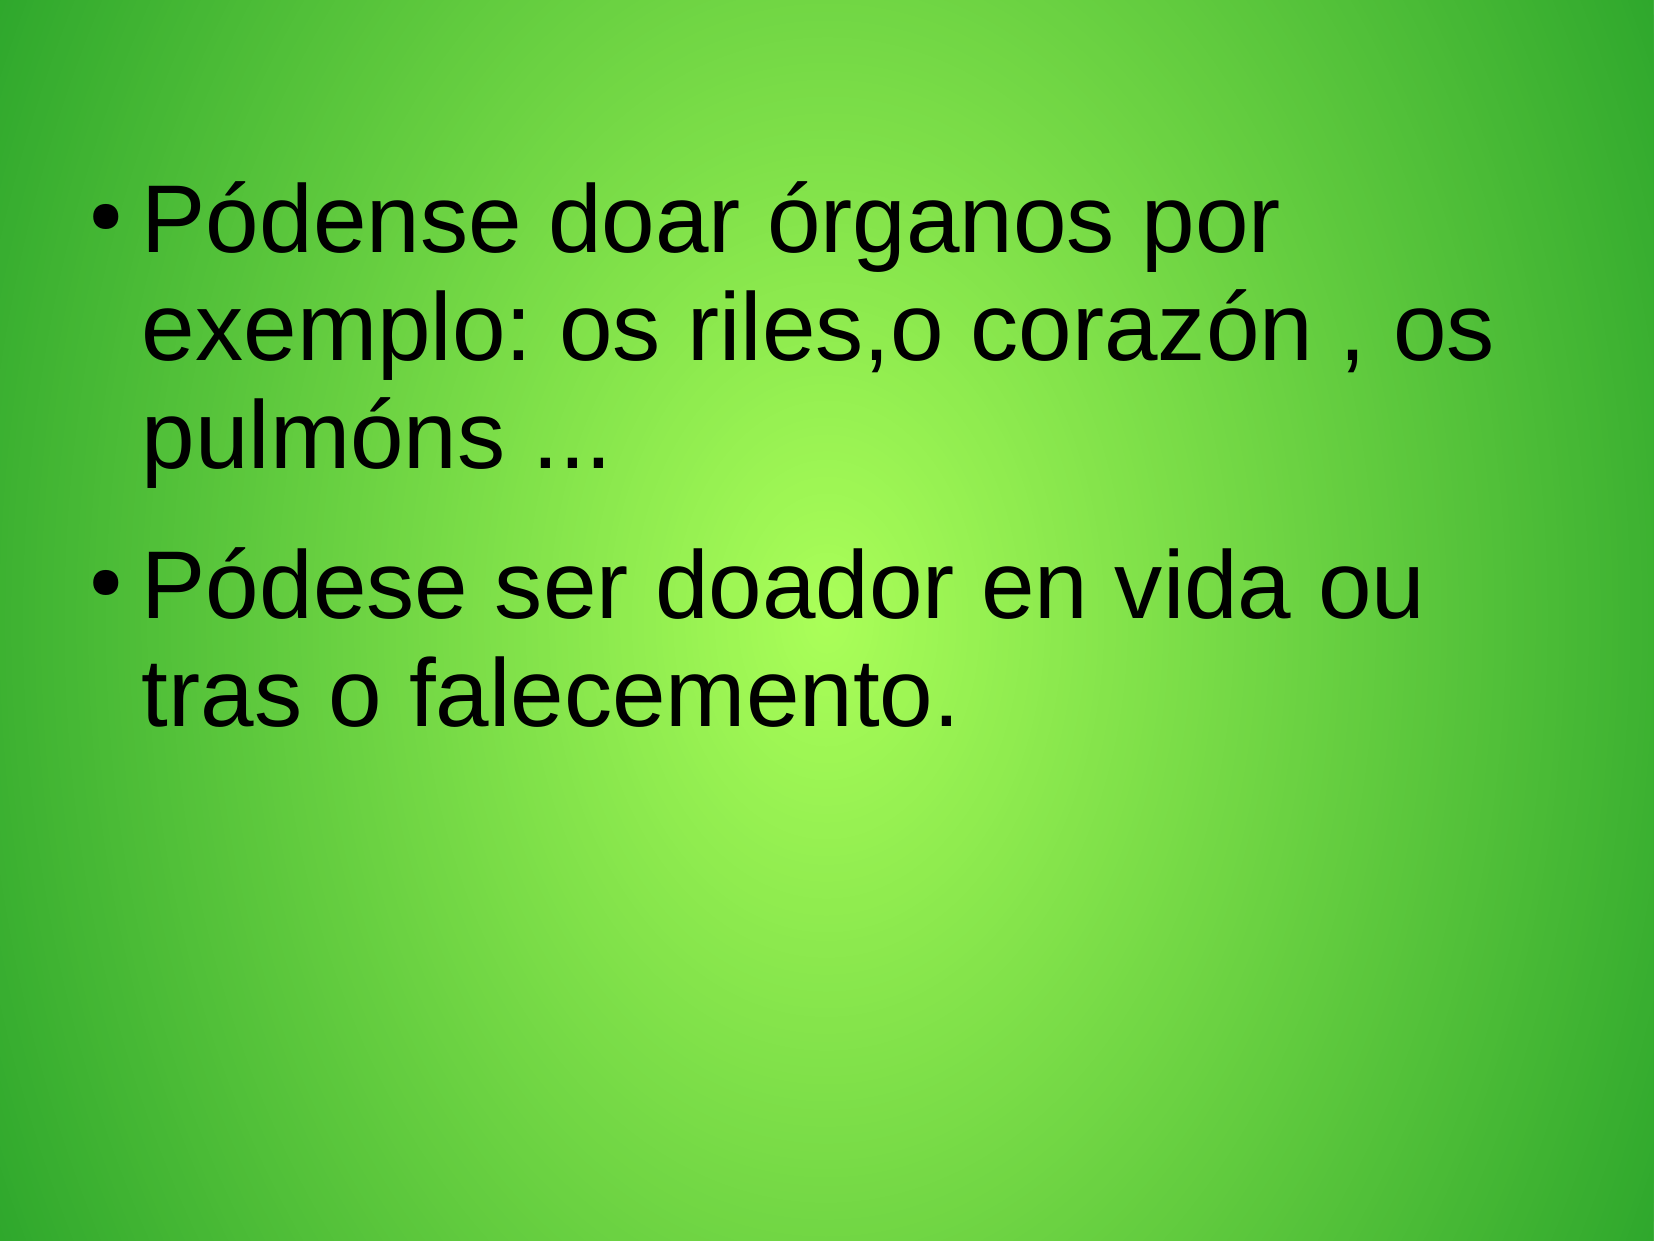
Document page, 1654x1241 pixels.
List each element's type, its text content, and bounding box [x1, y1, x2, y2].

list Pódense doar órganos por exemplo: os riles,o corazón , os pulmóns ... Pódese ser doador en vida ou tras o falecemento. [70, 165, 1560, 1087]
